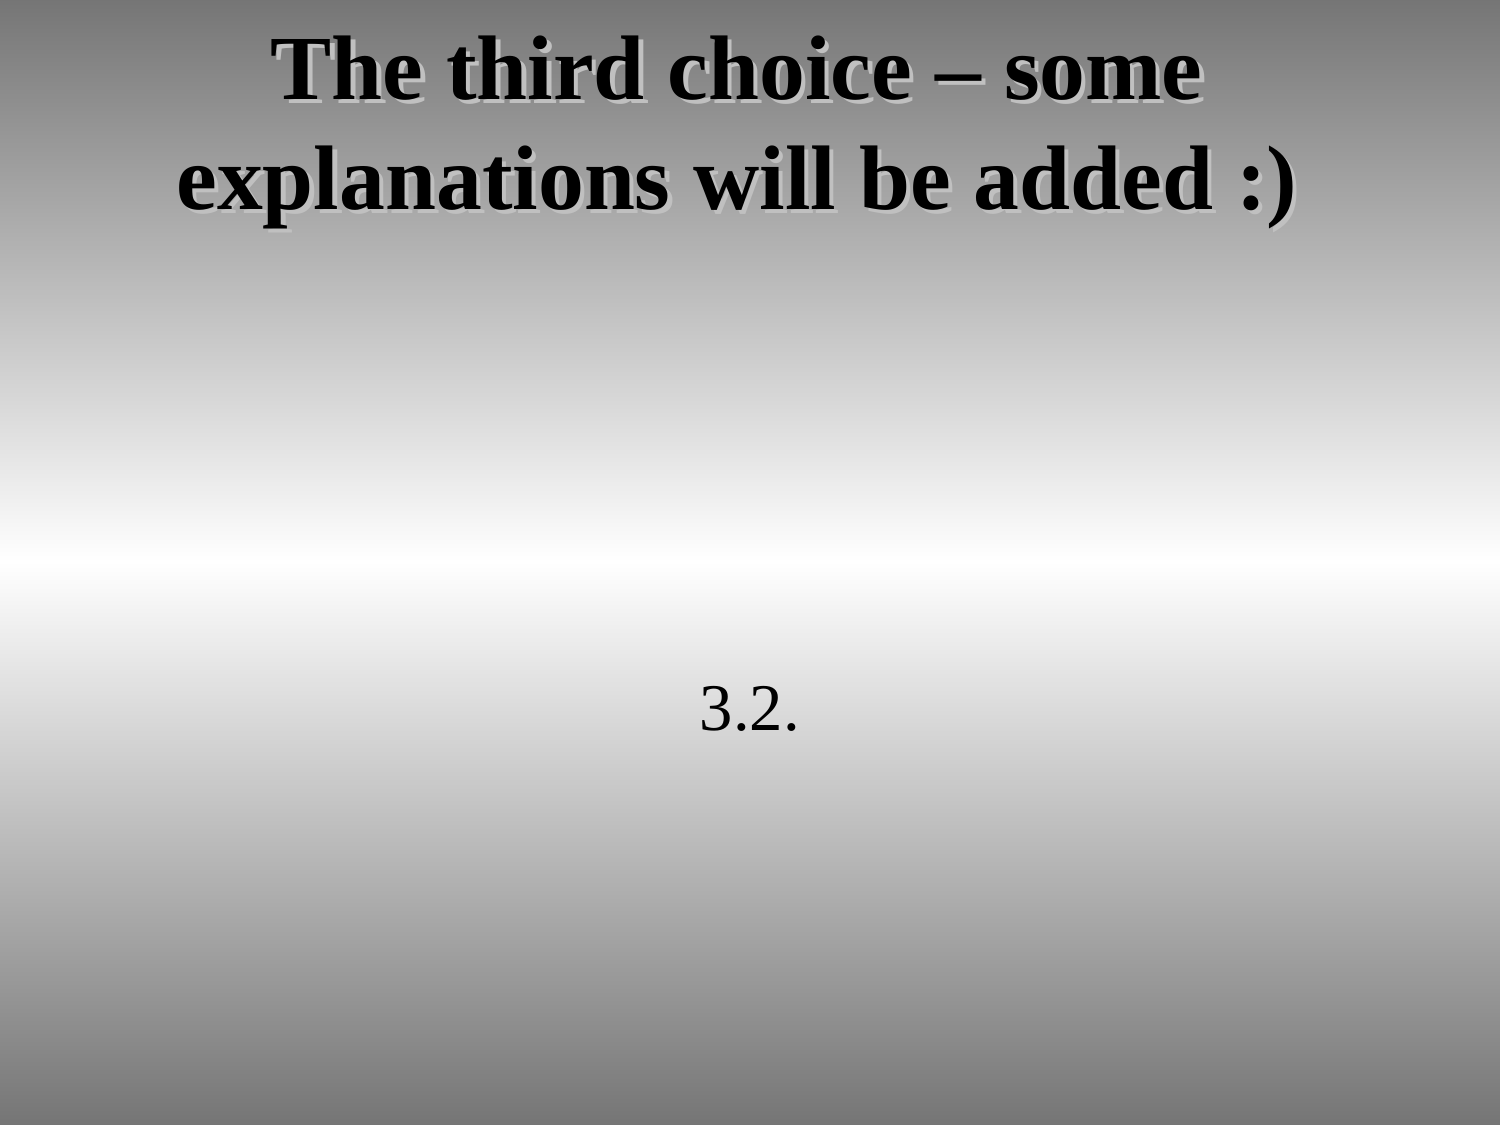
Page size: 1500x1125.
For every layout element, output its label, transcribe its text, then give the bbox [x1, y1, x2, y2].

title The third choice – some explanations will be added :) [99, 0, 1375, 251]
subtitle 3.2. [112, 332, 1388, 1076]
